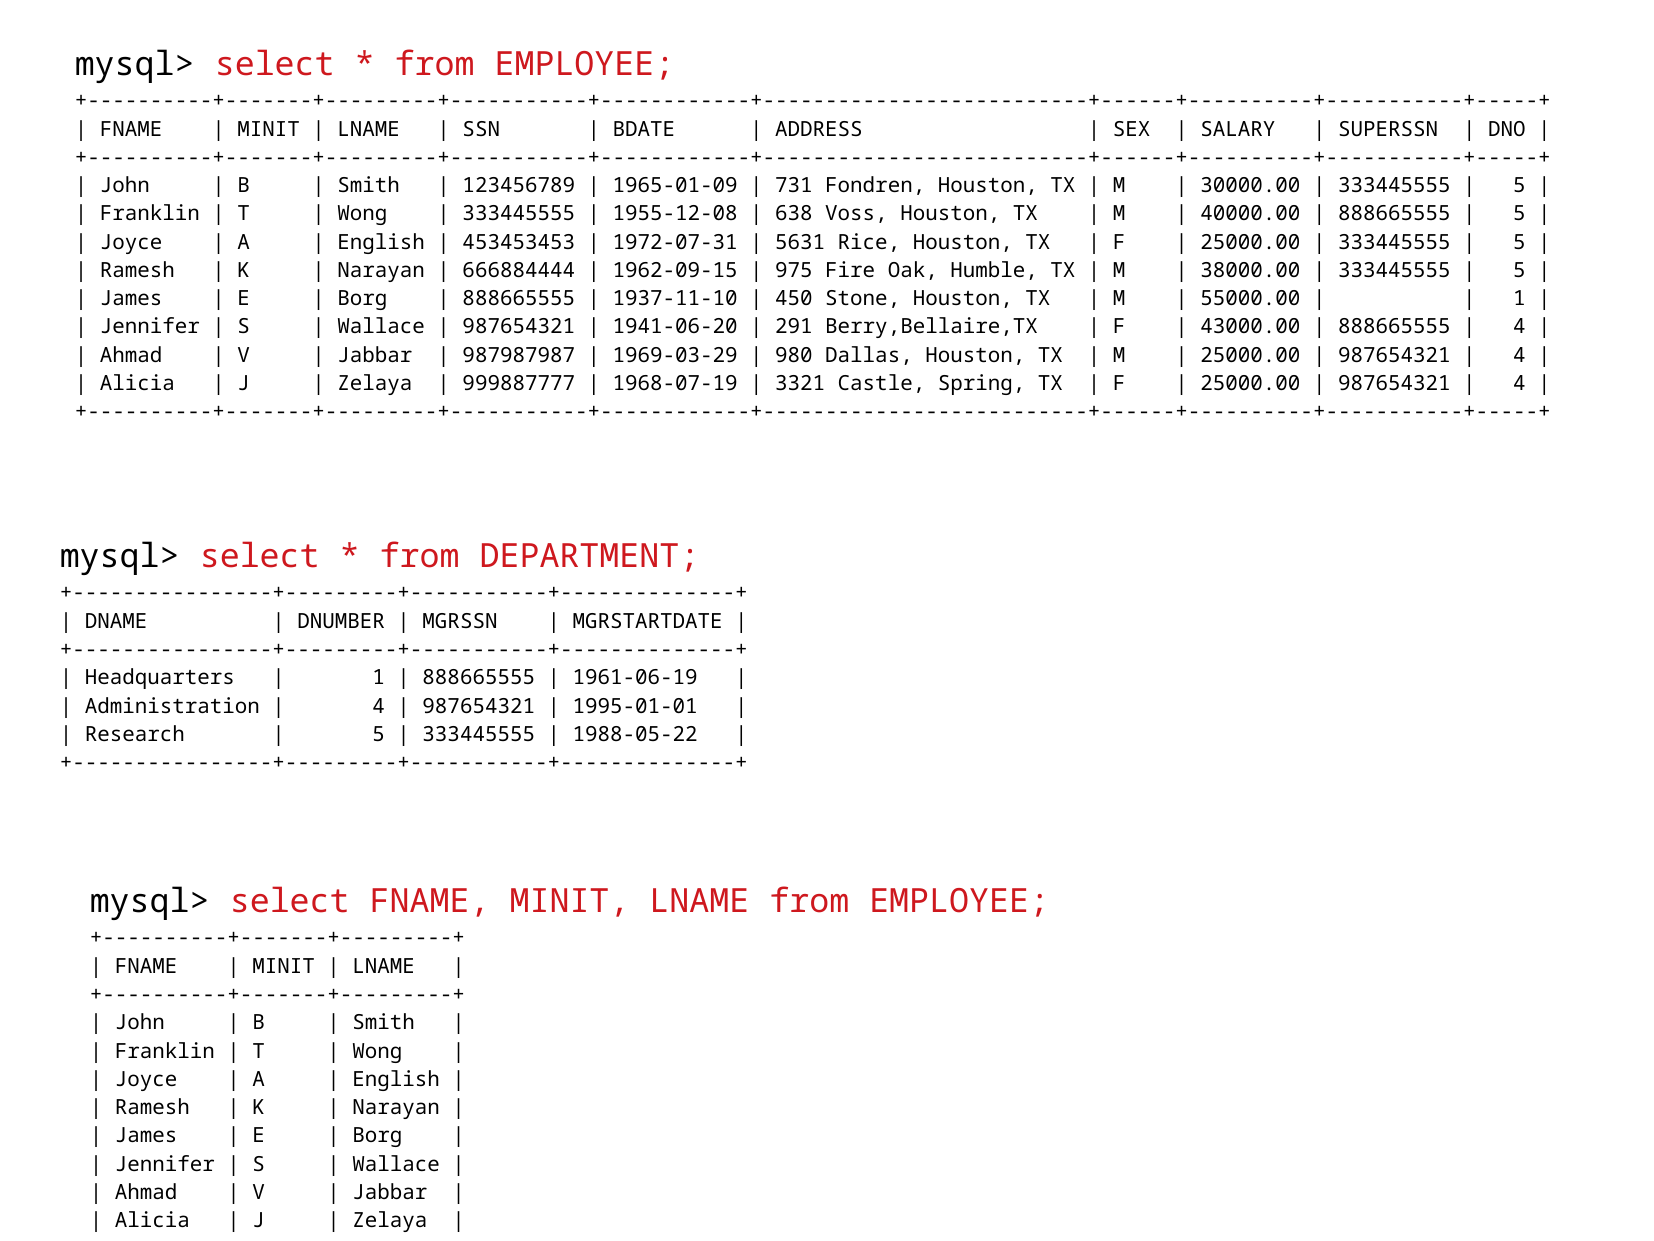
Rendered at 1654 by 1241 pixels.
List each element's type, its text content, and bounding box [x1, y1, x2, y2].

text_box mysql> select * from EMPLOYEE; +----------+-------+---------+-----------+------------+--------------------------+------+----------+-----------+-----+ | FNAME | MINIT | LNAME | SSN | BDATE | ADDRESS | SEX | SALARY | SUPERSSN | DNO | +----------+-------+---------+-----------+------------+--------------------------+------+----------+-----------+-----+ | John | B | Smith | 123456789 | 1965-01-09 | 731 Fondren, Houston, TX | M | 30000.00 | 333445555 | 5 | | Franklin | T | Wong | 333445555 | 1955-12-08 | 638 Voss, Houston, TX | M | 40000.00 | 888665555 | 5 | | Joyce | A | English | 453453453 | 1972-07-31 | 5631 Rice, Houston, TX | F | 25000.00 | 333445555 | 5 | | Ramesh | K | Narayan | 666884444 | 1962-09-15 | 975 Fire Oak, Humble, TX | M | 38000.00 | 333445555 | 5 | | James | E | Borg | 888665555 | 1937-11-10 | 450 Stone, Houston, TX | M | 55000.00 | | 1 | | Jennifer | S | Wallace | 987654321 | 1941-06-20 | 291 Berry,Bellaire,TX | F | 43000.00 | 888665555 | 4 | | Ahmad | V | Jabbar | 987987987 | 1969-03-29 | 980 Dallas, Houston, TX | M | 25000.00 | 987654321 | 4 | | Alicia | J | Zelaya | 999887777 | 1968-07-19 | 3321 Castle, Spring, TX | F | 25000.00 | 987654321 | 4 | +----------+-------+---------+-----------+------------+--------------------------+------+----------+-----------+-----+ [60, 32, 1592, 406]
text_box mysql> select FNAME, MINIT, LNAME from EMPLOYEE; +----------+-------+---------+ | FNAME | MINIT | LNAME | +----------+-------+---------+ | John | B | Smith | | Franklin | T | Wong | | Joyce | A | English | | Ramesh | K | Narayan | | James | E | Borg | | Jennifer | S | Wallace | | Ahmad | V | Jabbar | | Alicia | J | Zelaya | +----------+-------+---------+ [75, 870, 1096, 1216]
text_box mysql> select * from DEPARTMENT; +----------------+---------+-----------+--------------+ | DNAME | DNUMBER | MGRSSN | MGRSTARTDATE | +----------------+---------+-----------+--------------+ | Headquarters | 1 | 888665555 | 1961-06-19 | | Administration | 4 | 987654321 | 1995-01-01 | | Research | 5 | 333445555 | 1988-05-22 | +----------------+---------+-----------+--------------+ [45, 525, 811, 751]
